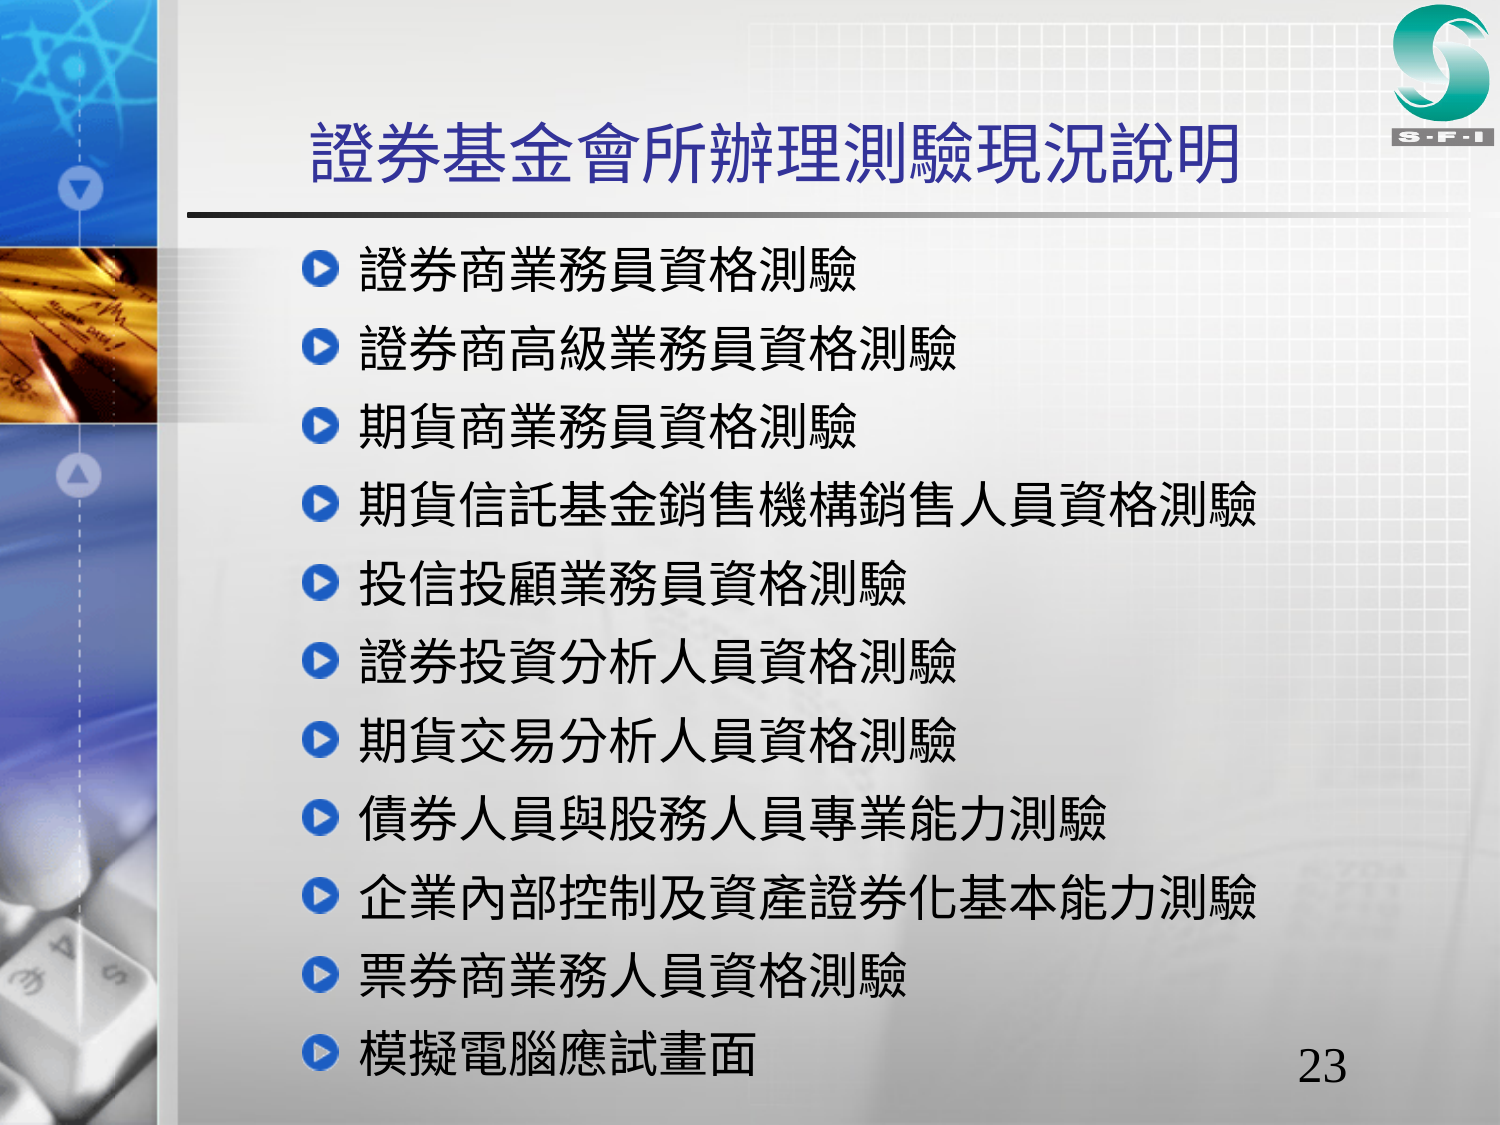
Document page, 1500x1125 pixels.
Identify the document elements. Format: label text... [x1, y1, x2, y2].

list [614, 885, 622, 890]
text_box 證券商業務員資格測驗 證券商高級業務員資格測驗 期貨商業務員資格測驗 期貨信託基金銷售機構銷售人員資格測驗 投信投顧業務員資格測驗 證券投資分析人員資格測驗 期貨交易分析人員資格測驗 債券人員與股務人員專業能力測驗 企業內部控制及資產證券化基本能力測驗 票券商業務人員資格測驗 模擬電腦應試畫面 [287, 224, 1288, 875]
picture [0, 0, 1500, 1125]
list [193, 237, 1363, 1006]
list [1237, 879, 1249, 885]
list [430, 875, 436, 883]
list [872, 875, 882, 883]
list [871, 895, 894, 901]
list [974, 875, 992, 879]
list [419, 875, 426, 883]
list [884, 875, 894, 883]
list [426, 886, 441, 892]
title 證券基金會所辦理測驗現況說明 [188, 101, 1363, 201]
list [974, 894, 992, 898]
list [440, 875, 447, 883]
list [974, 888, 992, 892]
